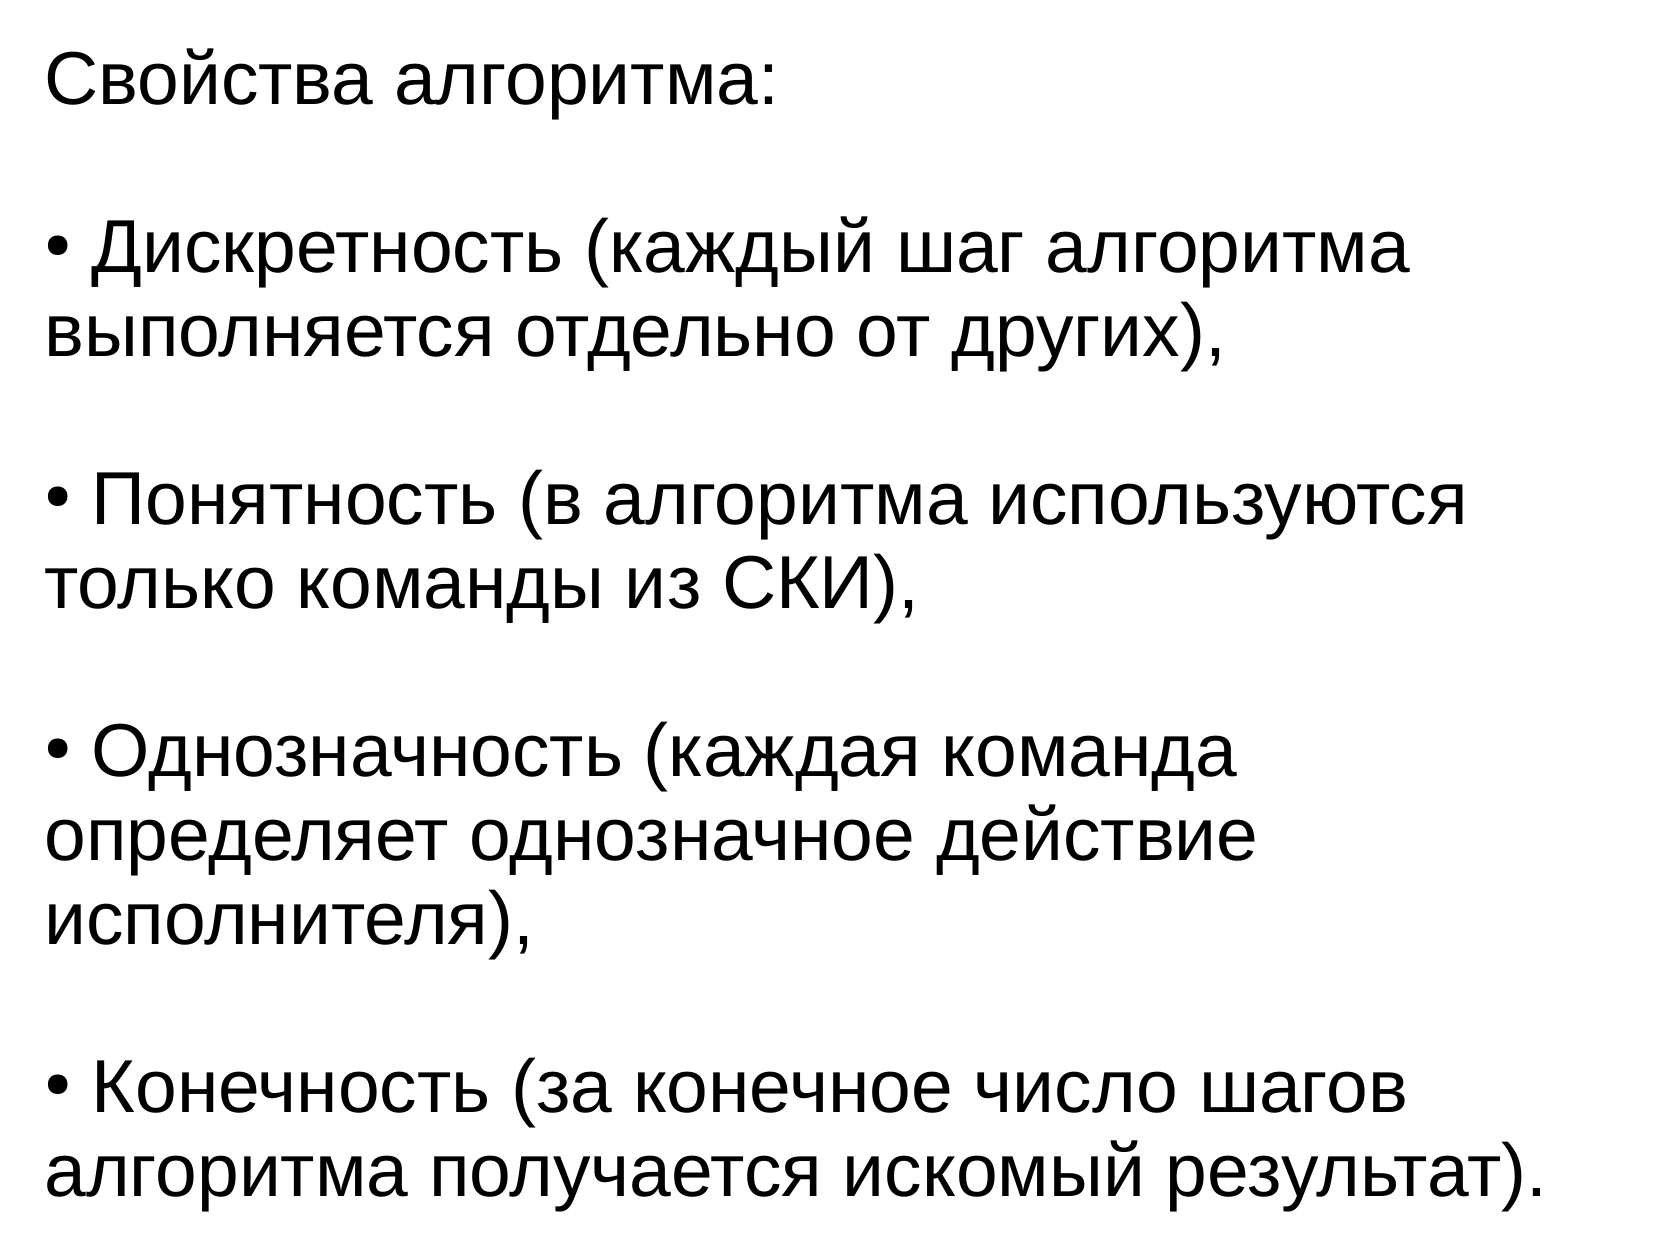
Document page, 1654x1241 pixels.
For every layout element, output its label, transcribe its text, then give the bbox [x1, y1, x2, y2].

text_box Свойства алгоритма: Дискретность (каждый шаг алгоритма выполняется отдельно от других), Понятность (в алгоритма используются только команды из СКИ), Однозначность (каждая команда определяет однозначное действие исполнителя), Конечность (за конечное число шагов алгоритма получается искомый результат). [29, 29, 1625, 1221]
